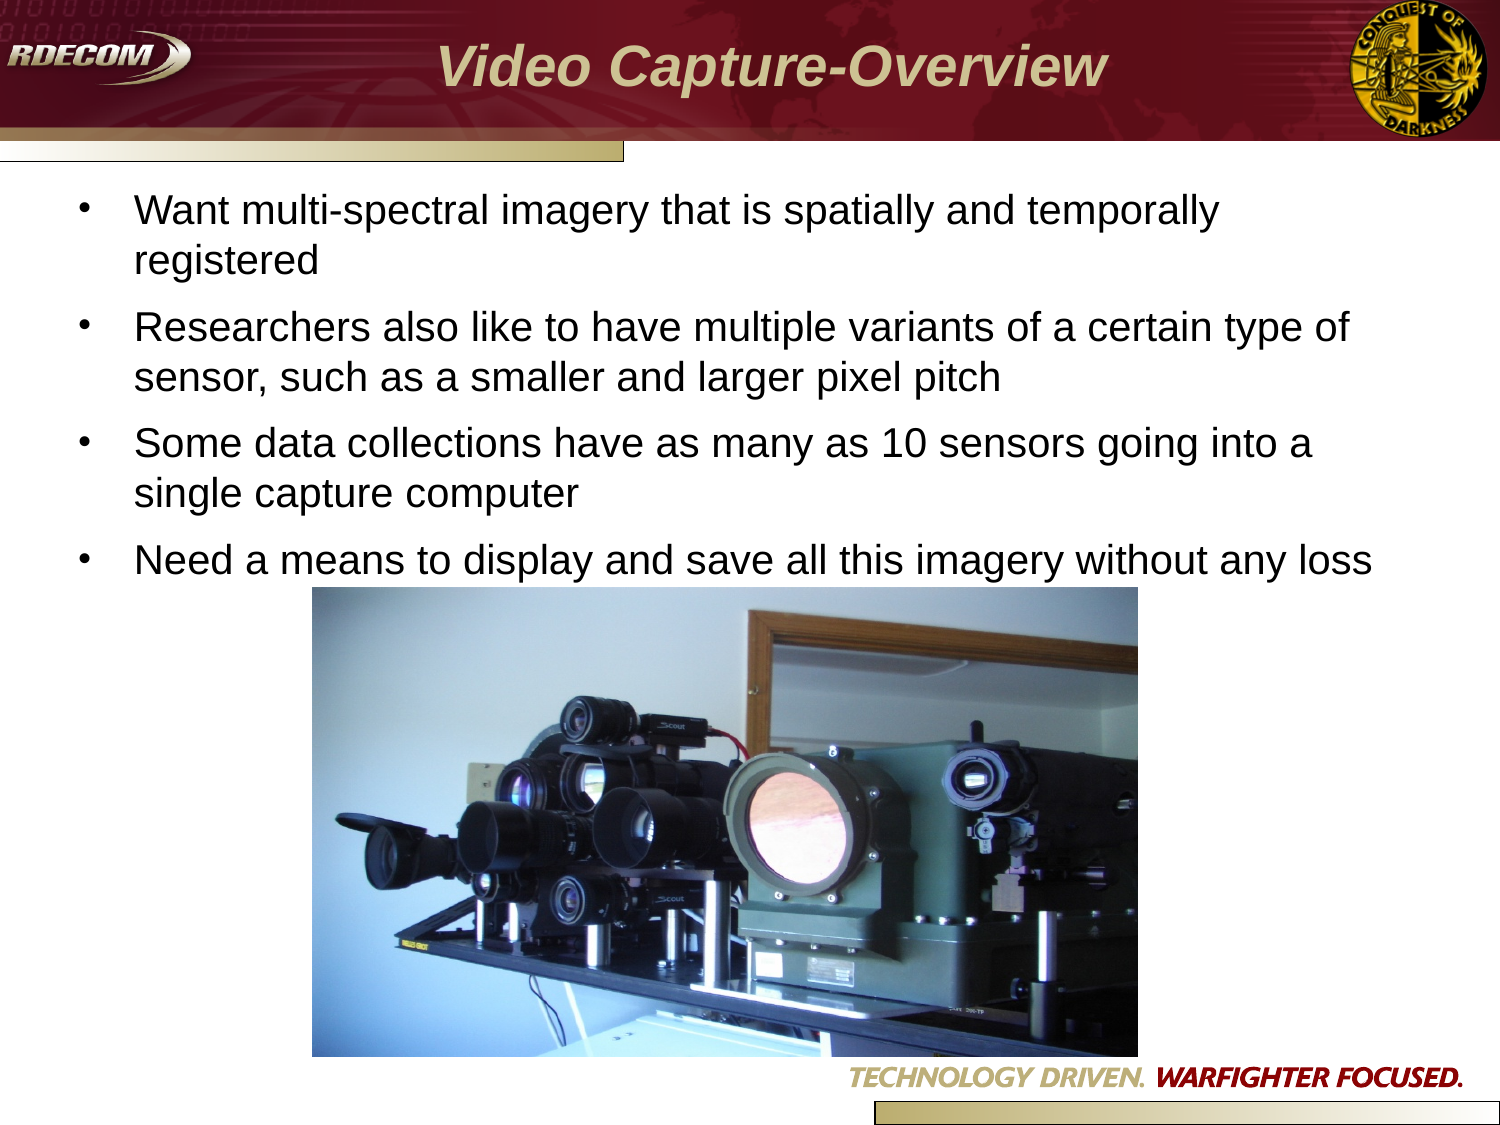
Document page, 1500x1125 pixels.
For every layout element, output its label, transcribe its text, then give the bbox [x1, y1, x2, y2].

picture [0, 0, 1500, 141]
picture [312, 587, 1138, 1057]
list Want multi-spectral imagery that is spatially and temporally registered Researchers also like to have multiple variants of a certain type of sensor, such as a smaller and larger pixel pitch Some data collections have as many as 10 sensors going into a single capture computer Need a means to display and save all this imagery without any loss [62, 174, 1413, 918]
title Video Capture-Overview [300, 0, 1244, 138]
